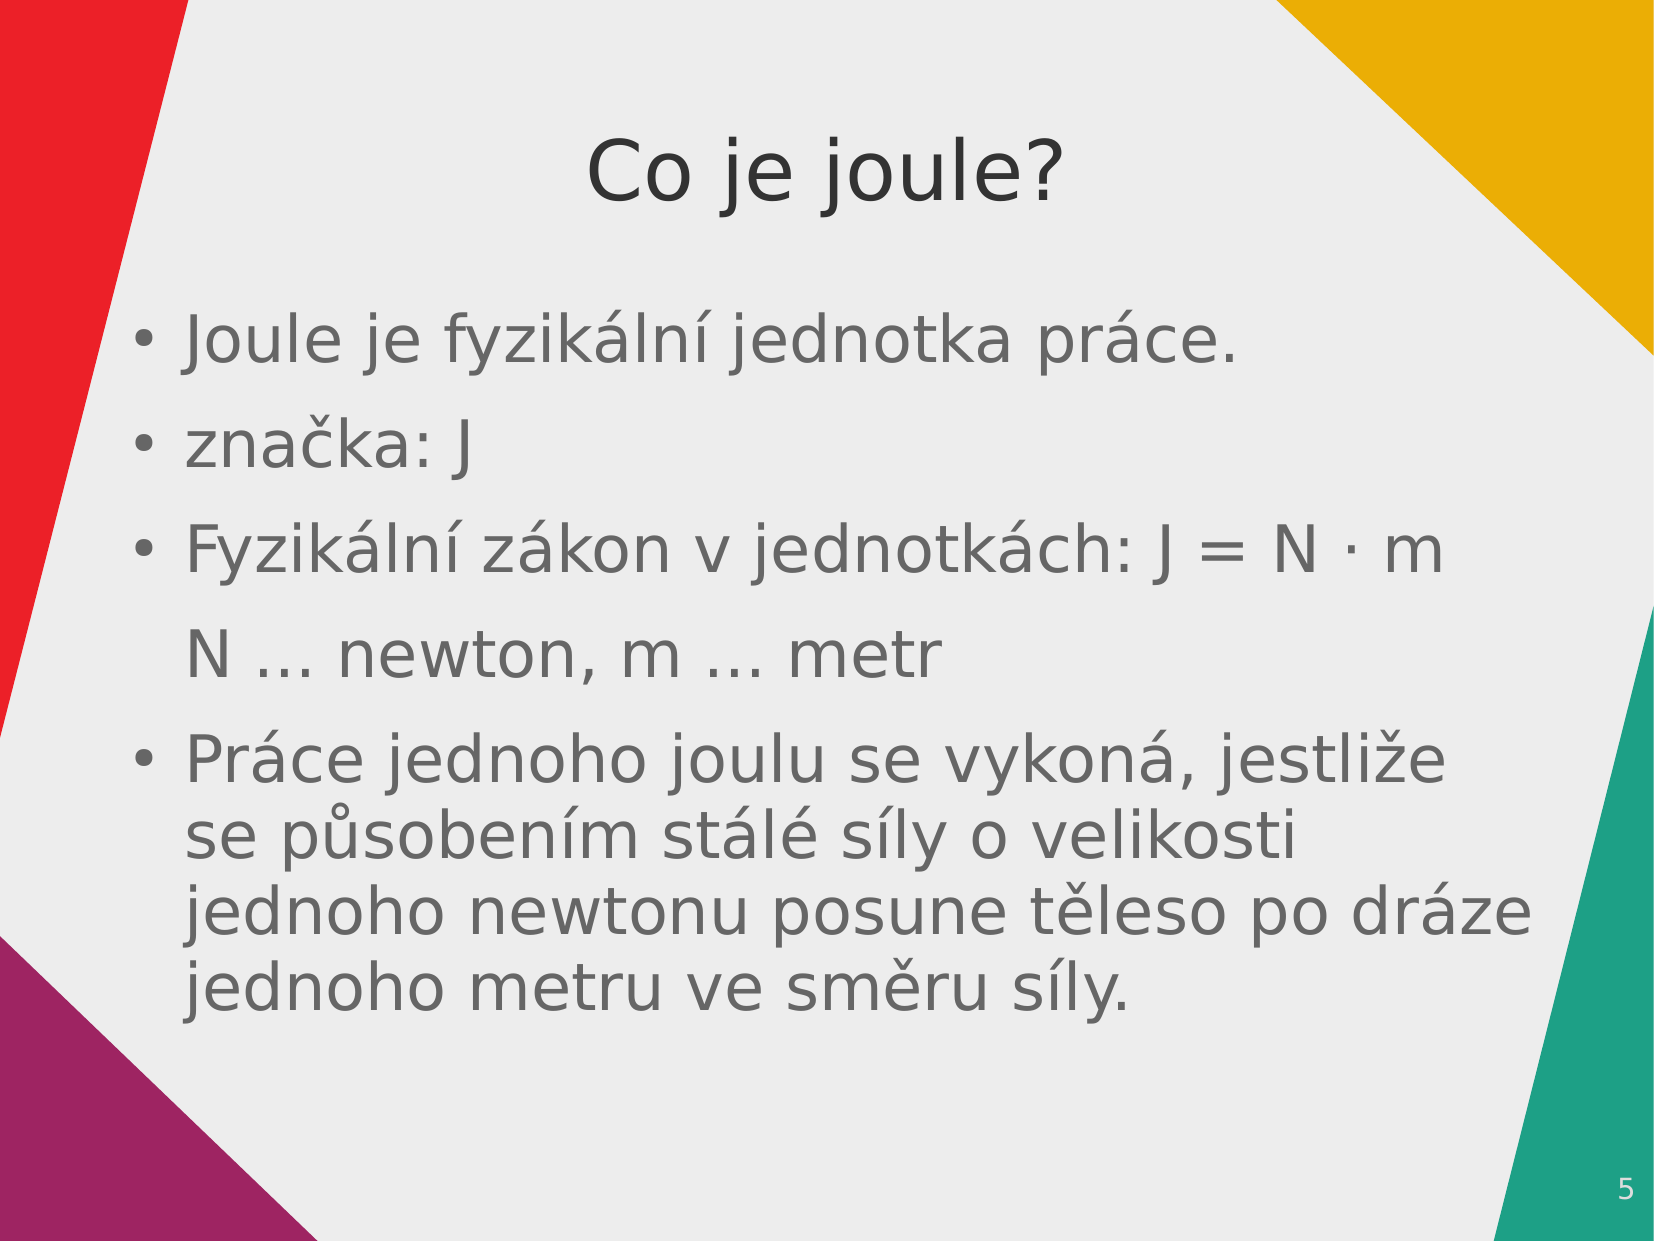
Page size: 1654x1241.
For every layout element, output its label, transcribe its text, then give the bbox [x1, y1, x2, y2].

list Joule je fyzikální jednotka práce. značka: J Fyzikální zákon v jednotkách: J = N · m N ... newton, m ... metr Práce jednoho joulu se vykoná, jestliže se působením stálé síly o velikosti jednoho newtonu posune těleso po dráze jednoho metru ve směru síly. [114, 302, 1539, 1033]
title Co je joule? [114, 73, 1539, 271]
